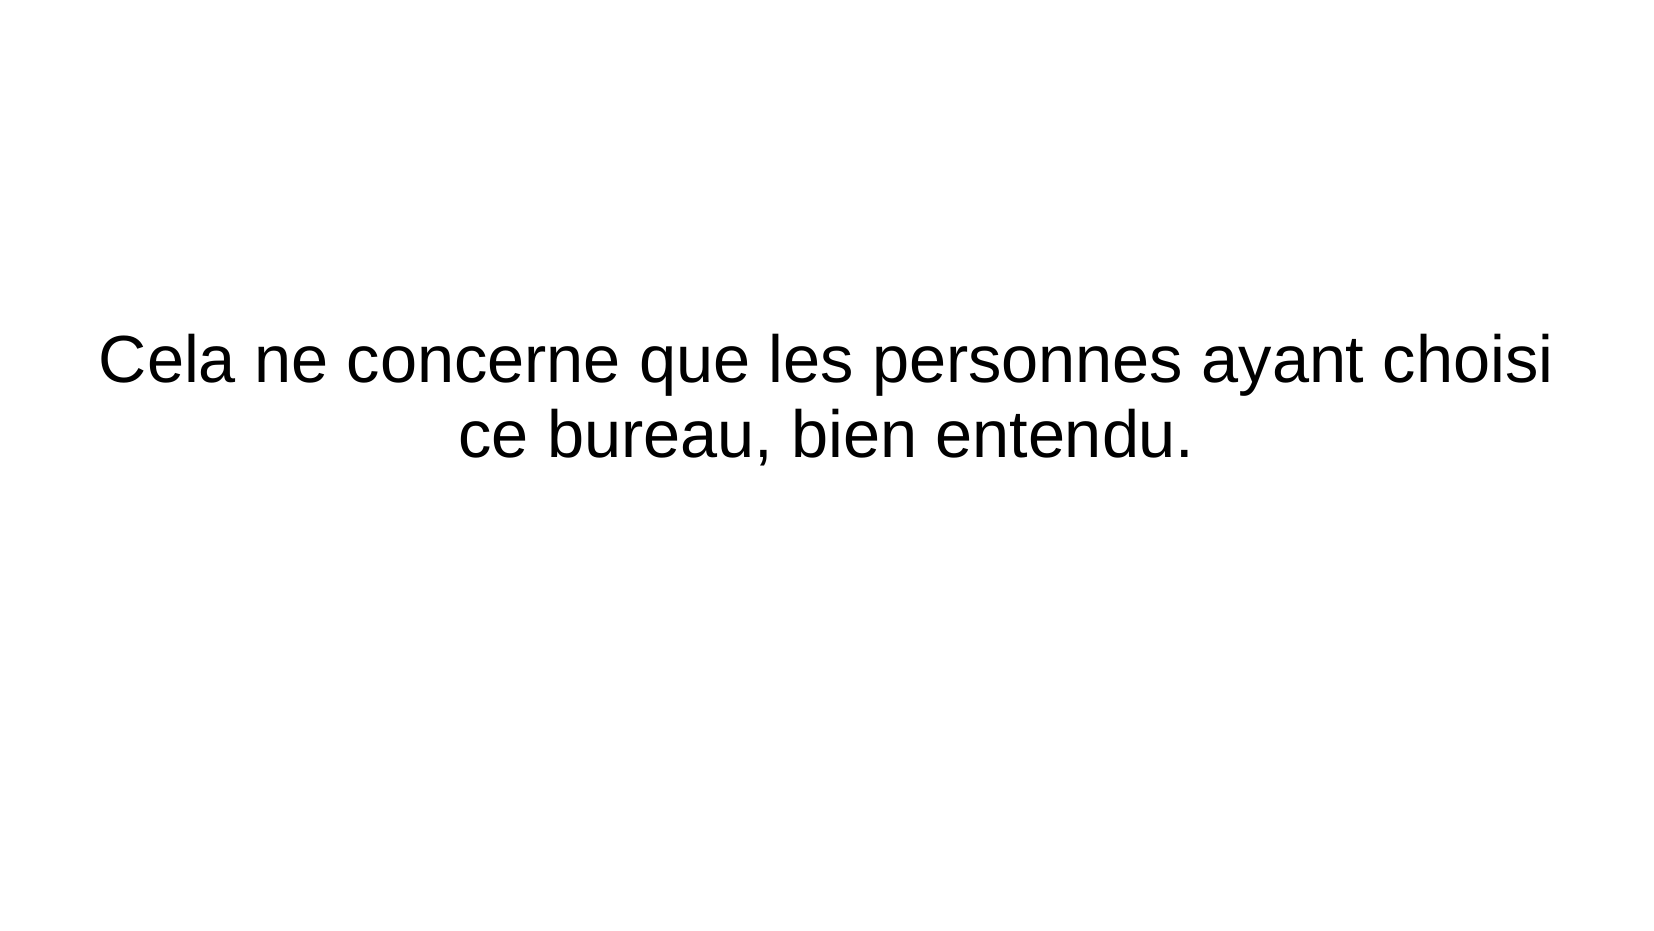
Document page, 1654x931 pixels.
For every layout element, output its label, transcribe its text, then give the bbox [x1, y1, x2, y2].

subtitle Cela ne concerne que les personnes ayant choisi ce bureau, bien entendu. [82, 37, 1571, 757]
